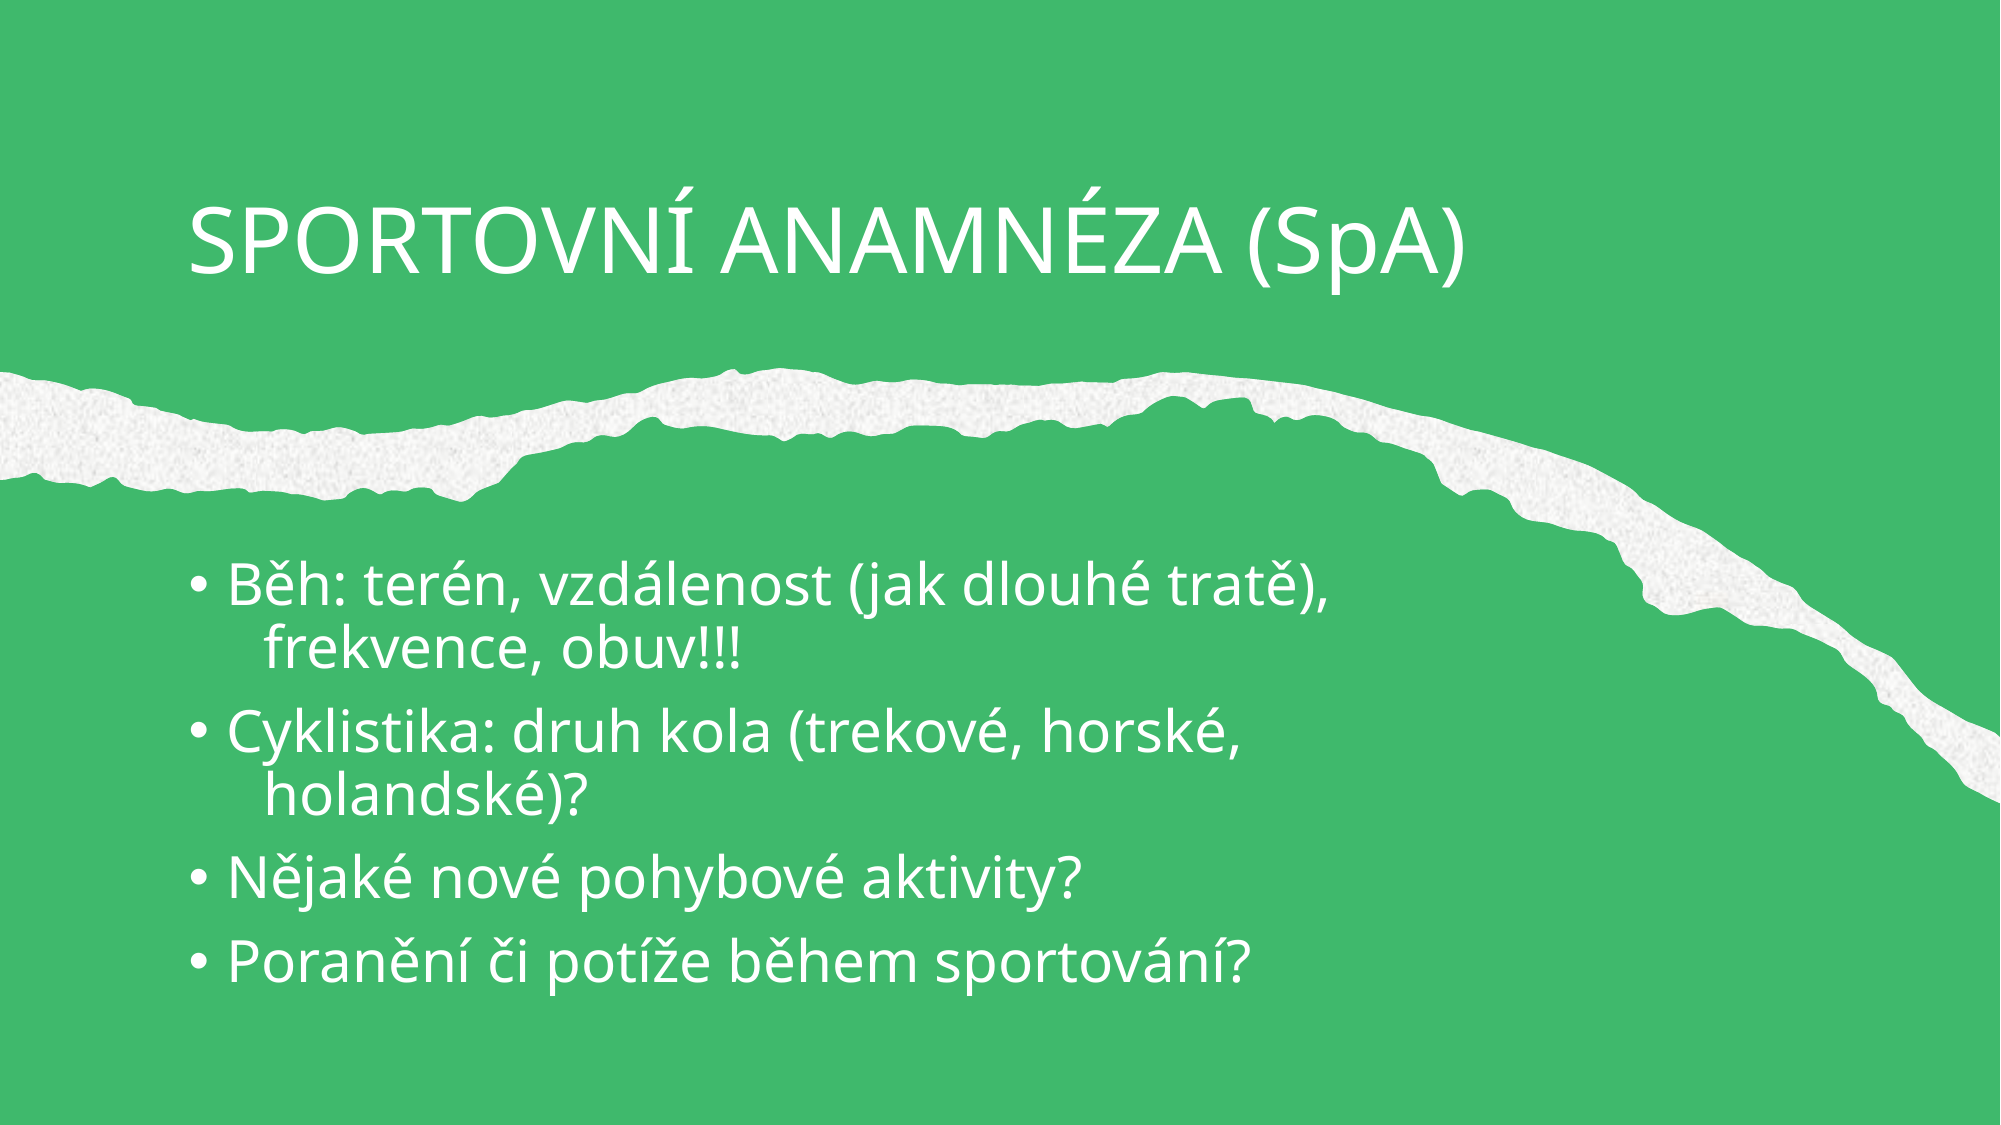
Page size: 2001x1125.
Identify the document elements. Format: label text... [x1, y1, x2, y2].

text_box [0, 0, 2000, 1125]
list Běh: terén, vzdálenost (jak dlouhé tratě), frekvence, obuv!!! Cyklistika: druh kola (trekové, horské, holandské)? Nějaké nové pohybové aktivity? Poranění či potíže během sportování? [173, 547, 1456, 1031]
title SPORTOVNÍ ANAMNÉZA (SpA) [172, 155, 1806, 333]
